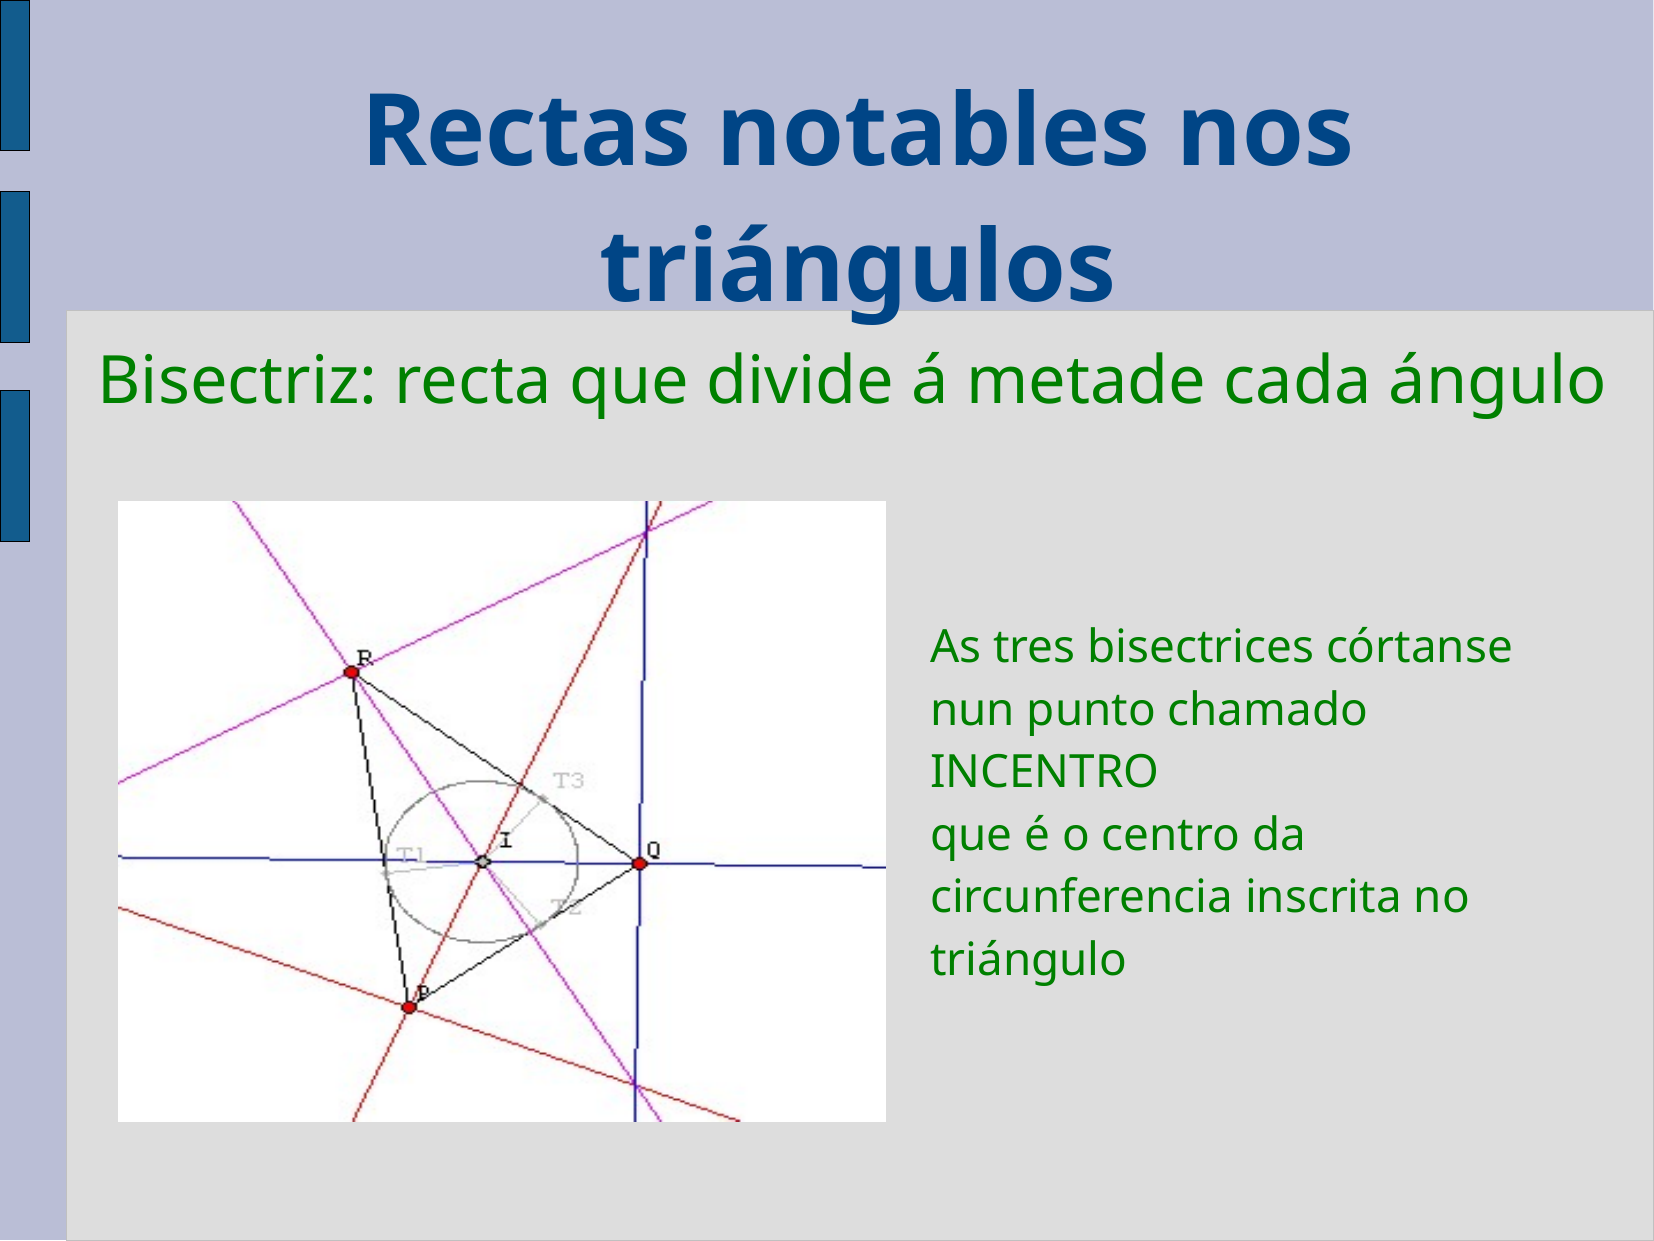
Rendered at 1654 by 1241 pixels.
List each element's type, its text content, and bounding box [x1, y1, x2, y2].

text_box Bisectriz: recta que divide á metade cada ángulo [59, 324, 1654, 433]
picture [118, 501, 886, 1123]
title Rectas notables nos triángulos [121, 98, 1595, 291]
text_box As tres bisectrices córtanse nun punto chamado INCENTRO que é o centro da circunferencia inscrita no triángulo [915, 606, 1595, 1004]
